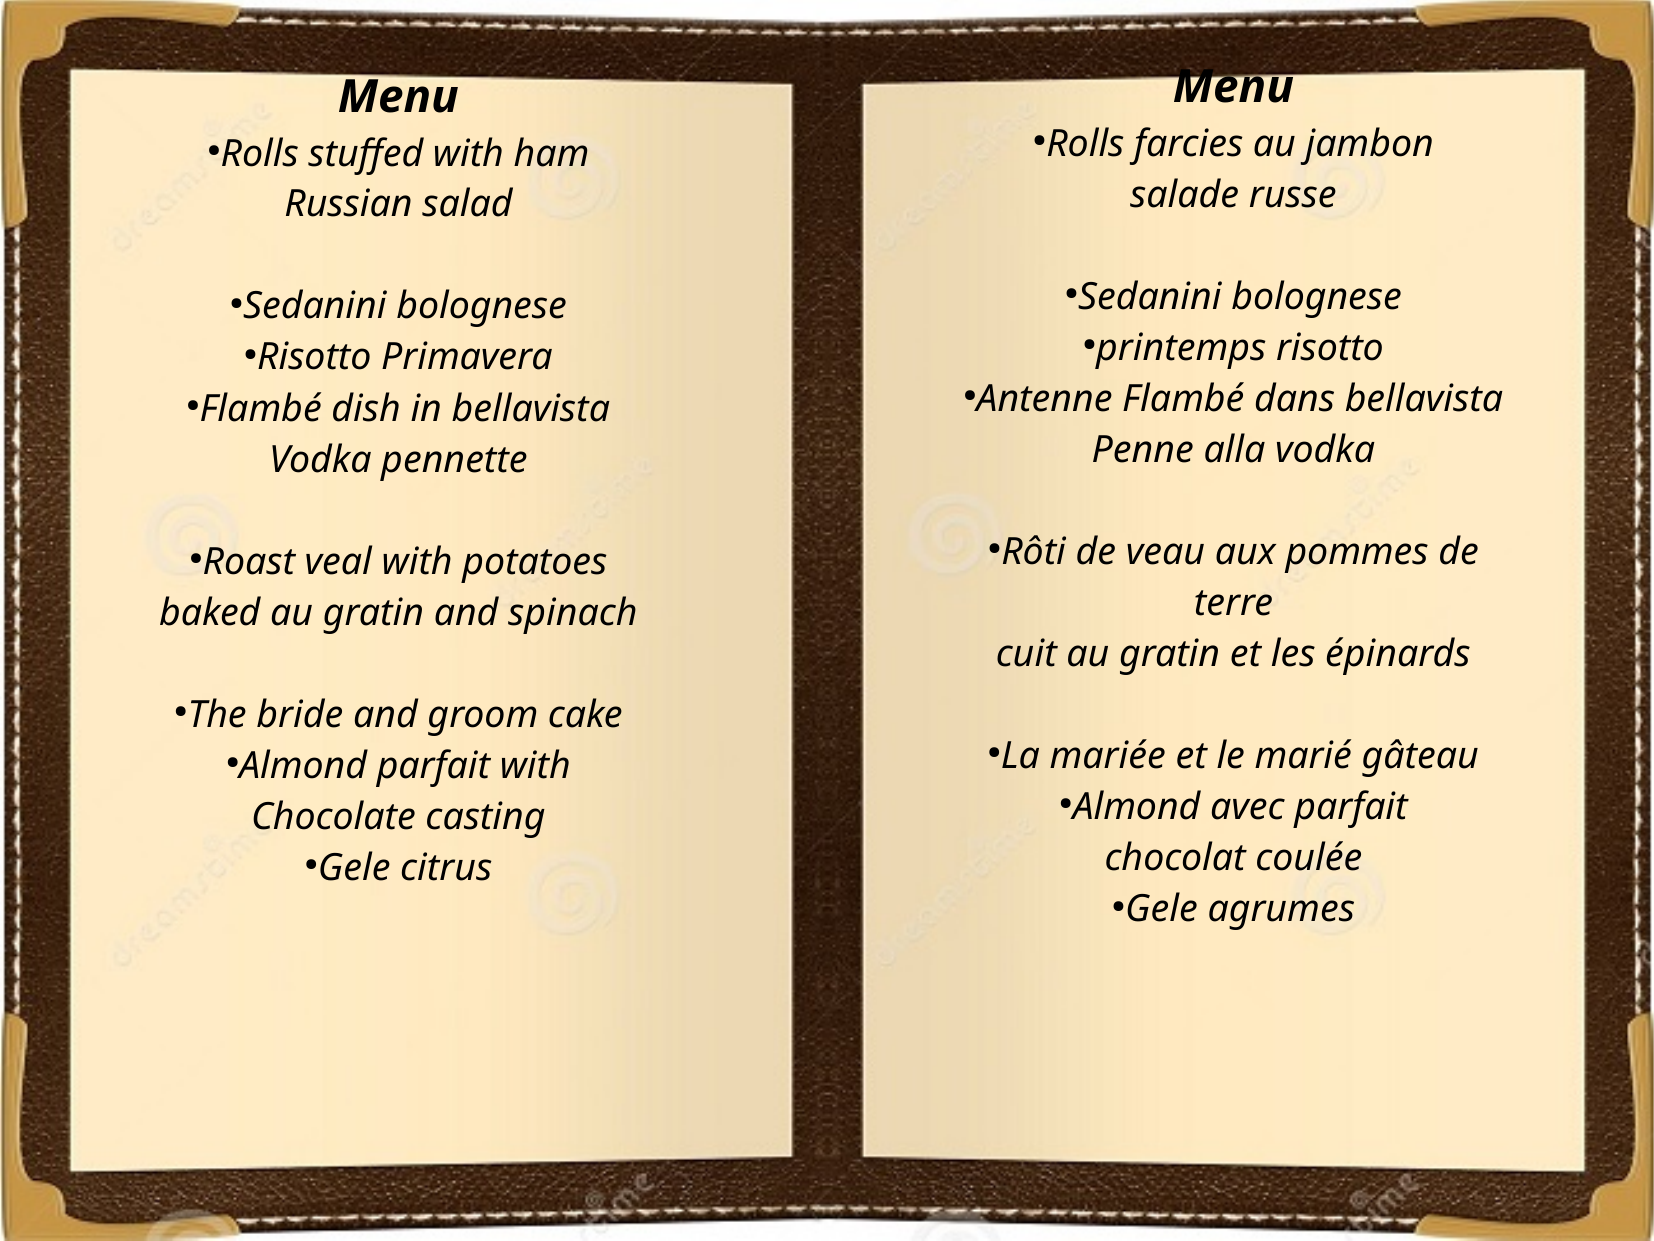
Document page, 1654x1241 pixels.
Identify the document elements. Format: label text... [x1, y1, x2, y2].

text_box Menu Rolls stuffed with ham Russian salad Sedanini bolognese Risotto Primavera Flambé dish in bellavista Vodka pennette Roast veal with potatoes baked au gratin and spinach The bride and groom cake Almond parfait with Chocolate casting Gele citrus [0, 56, 798, 1191]
text_box Menu Rolls farcies au jambon salade russe Sedanini bolognese printemps risotto Antenne Flambé dans bellavista Penne alla vodka Rôti de veau aux pommes de terre cuit au gratin et les épinards La mariée et le marié gâteau Almond avec parfait chocolat coulée Gele agrumes [931, 46, 1536, 1182]
picture [0, 0, 1654, 1241]
